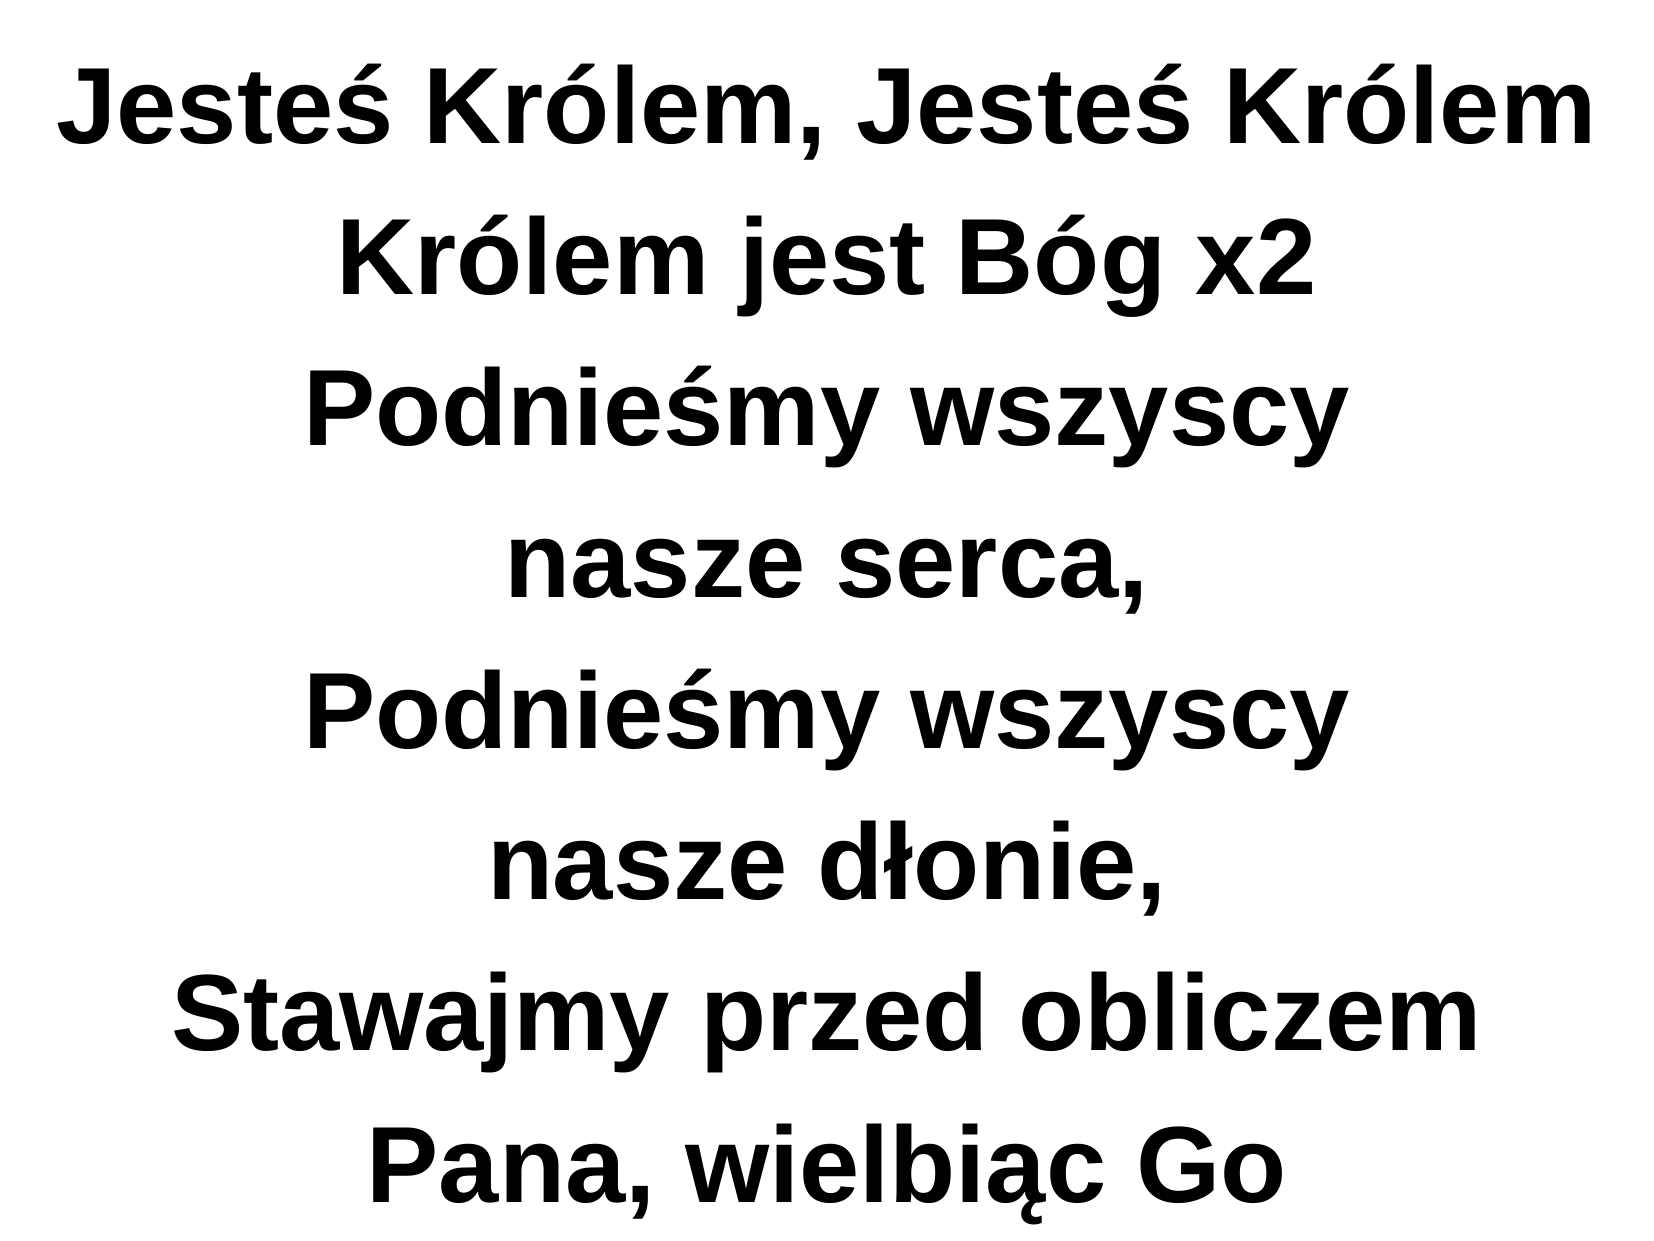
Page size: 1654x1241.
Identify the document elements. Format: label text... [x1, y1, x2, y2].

subtitle Jesteś Królem, Jesteś Królem Królem jest Bóg x2 Podnieśmy wszyscy nasze serca, Podnieśmy wszyscy nasze dłonie, Stawajmy przed obliczem Pana, wielbiąc Go [0, 0, 1654, 1241]
